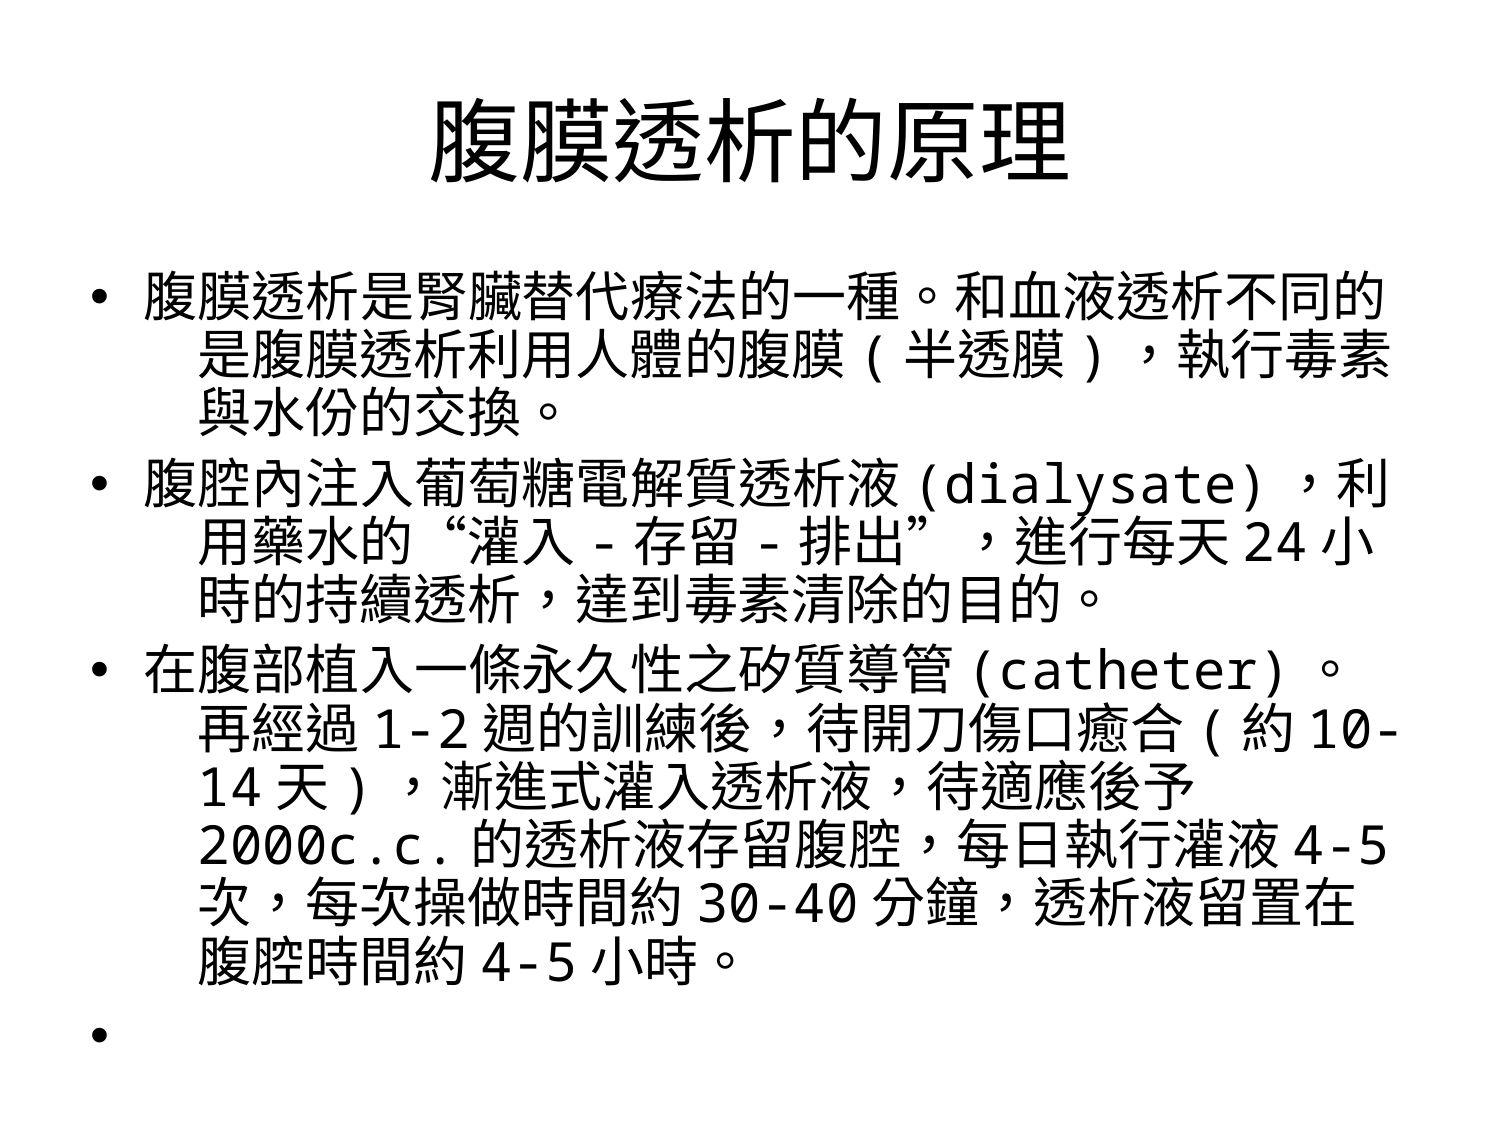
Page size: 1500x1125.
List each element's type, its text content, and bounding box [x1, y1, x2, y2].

list 腹膜透析是腎臟替代療法的一種。和血液透析不同的是腹膜透析利用人體的腹膜(半透膜)，執行毒素與水份的交換。 腹腔內注入葡萄糖電解質透析液(dialysate)，利用藥水的“灌入-存留-排出”，進行每天24小時的持續透析，達到毒素清除的目的。 在腹部植入一條永久性之矽質導管(catheter)。再經過1-2週的訓練後，待開刀傷口癒合(約10-14天)，漸進式灌入透析液，待適應後予2000c.c.的透析液存留腹腔，每日執行灌液4-5次，每次操做時間約30-40分鐘，透析液留置在腹腔時間約4-5小時。 [75, 262, 1426, 1005]
title 腹膜透析的原理 [75, 45, 1426, 233]
